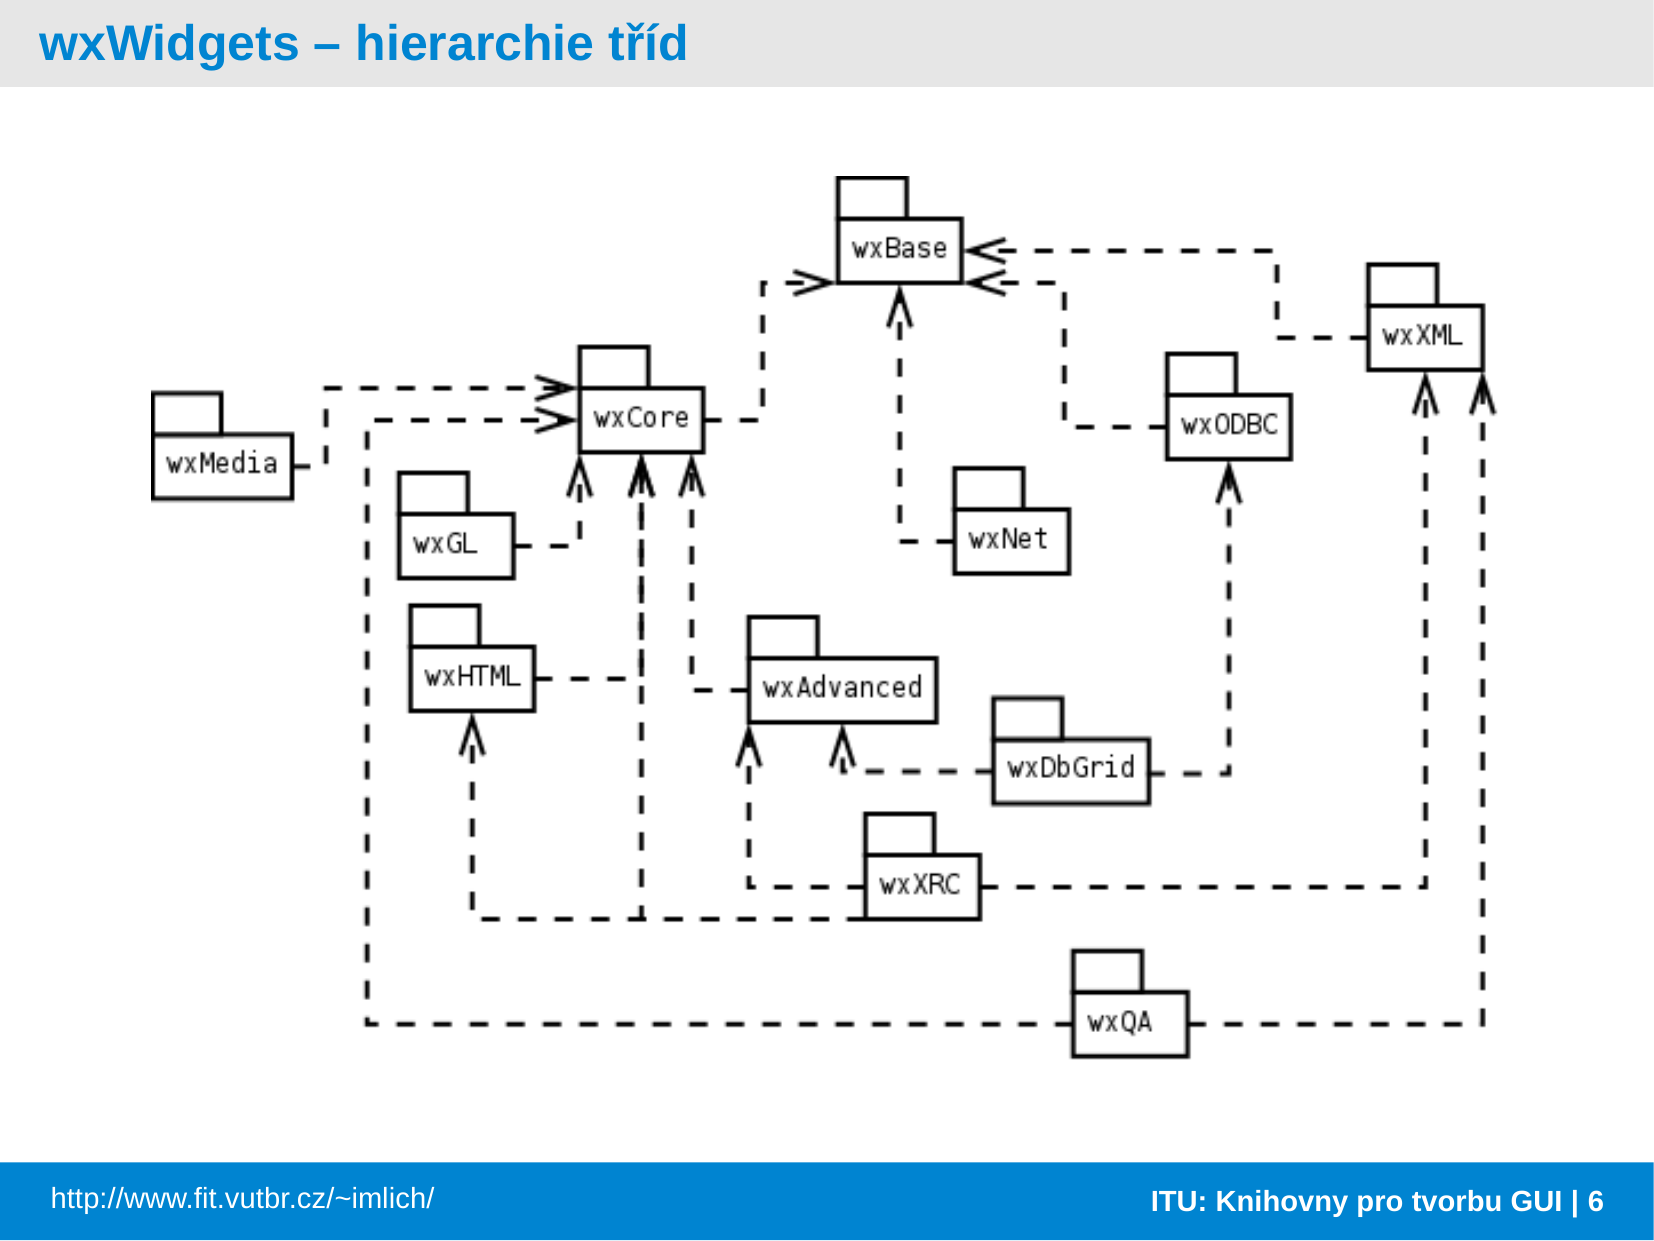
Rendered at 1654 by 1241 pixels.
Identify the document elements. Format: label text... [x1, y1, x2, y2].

title wxWidgets – hierarchie tříd [39, 5, 1615, 81]
picture [151, 176, 1502, 1064]
